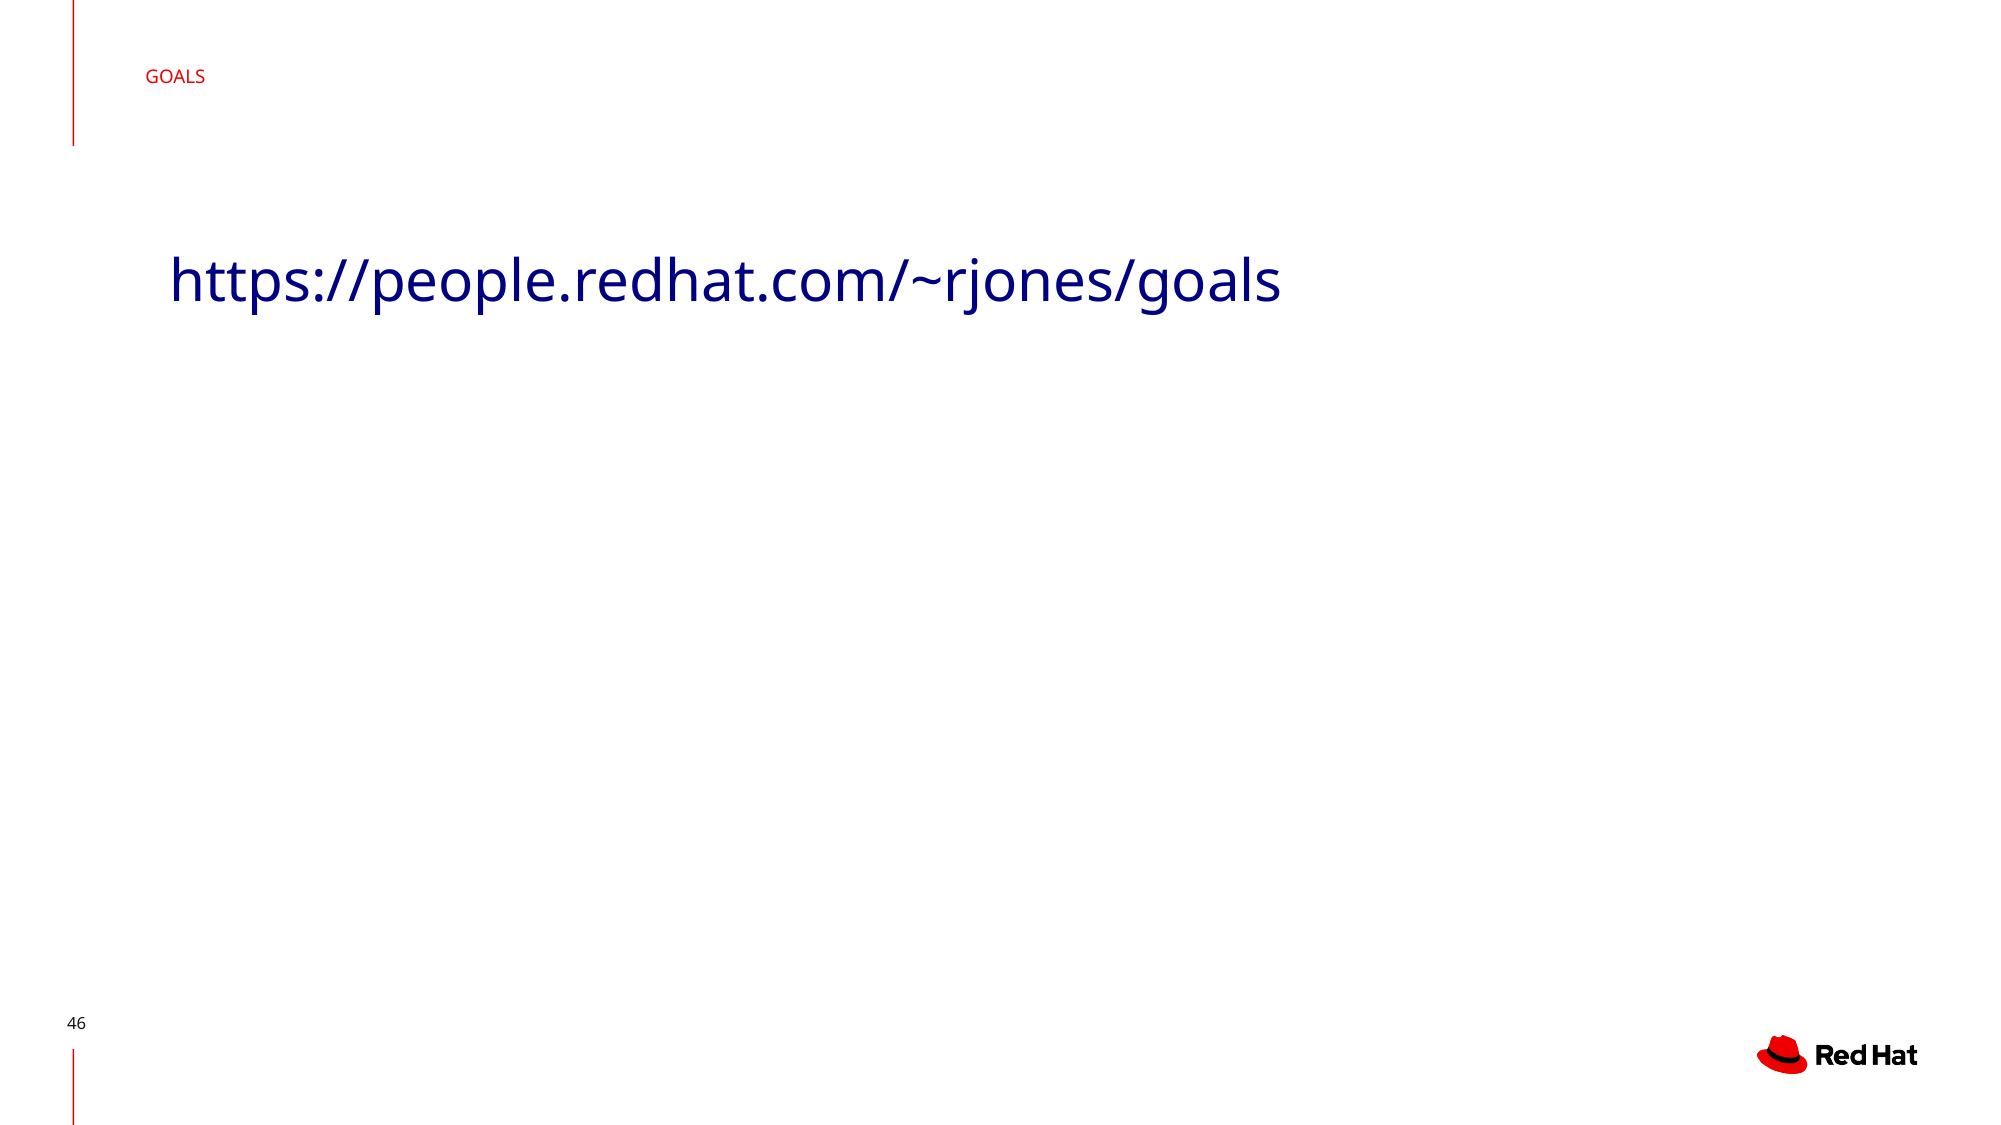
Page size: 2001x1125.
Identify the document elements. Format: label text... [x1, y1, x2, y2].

text_box https://people.redhat.com/~rjones/goals [154, 235, 1807, 328]
text_box GOALS [73, 9, 918, 144]
picture [1757, 1035, 1918, 1074]
